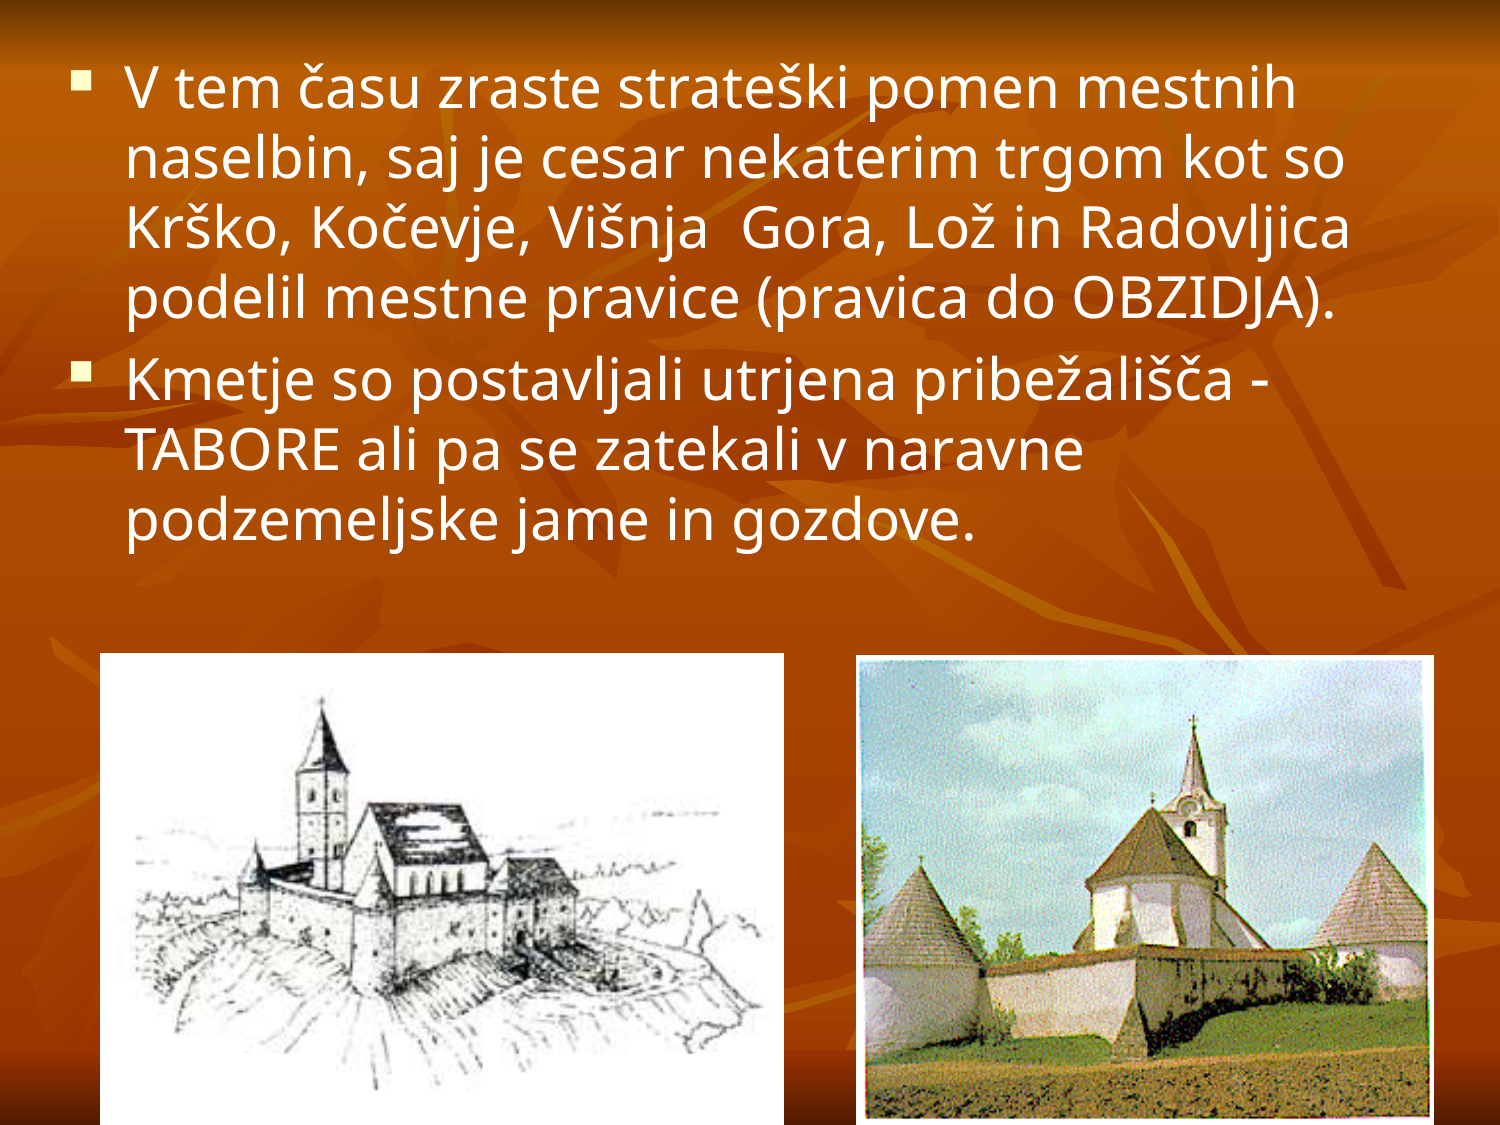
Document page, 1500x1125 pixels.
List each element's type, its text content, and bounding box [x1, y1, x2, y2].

picture [100, 653, 784, 1125]
picture [856, 655, 1434, 1125]
list V tem času zraste strateški pomen mestnih naselbin, saj je cesar nekaterim trgom kot so Krško, Kočevje, Višnja Gora, Lož in Radovljica podelil mestne pravice (pravica do OBZIDJA). Kmetje so postavljali utrjena pribežališča  TABORE ali pa se zatekali v naravne podzemeljske jame in gozdove. [53, 42, 1404, 786]
